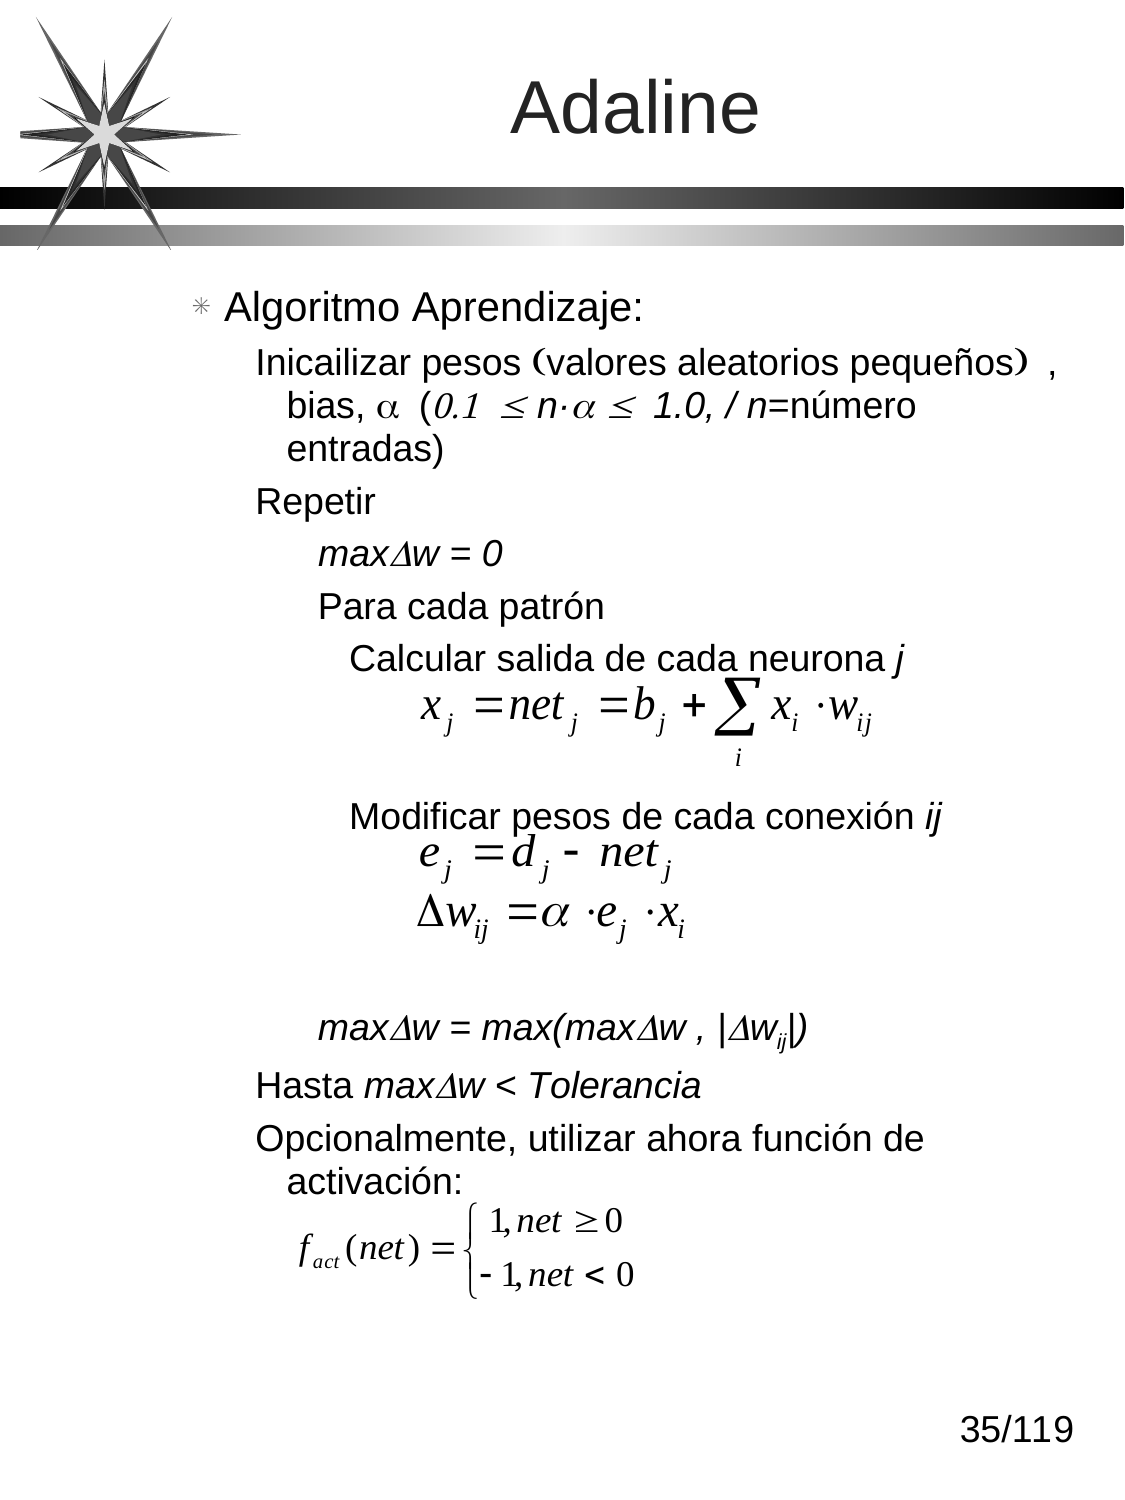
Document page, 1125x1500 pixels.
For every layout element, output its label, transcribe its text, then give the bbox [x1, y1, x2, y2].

chart [409, 668, 1077, 971]
chart [287, 1193, 788, 1337]
list Algoritmo Aprendizaje: Inicailizar pesos valores aleatorios pequeños, bias, ( n· 1.0, / n=número entradas) Repetir maxw = 0 Para cada patrón Calcular salida de cada neurona j Modificar pesos de cada conexión ij maxw = max(maxw , |wij|) Hasta maxw < Tolerancia Opcionalmente, utilizar ahora función de activación: [37, 275, 1075, 1450]
title Adaline [174, 50, 1097, 163]
